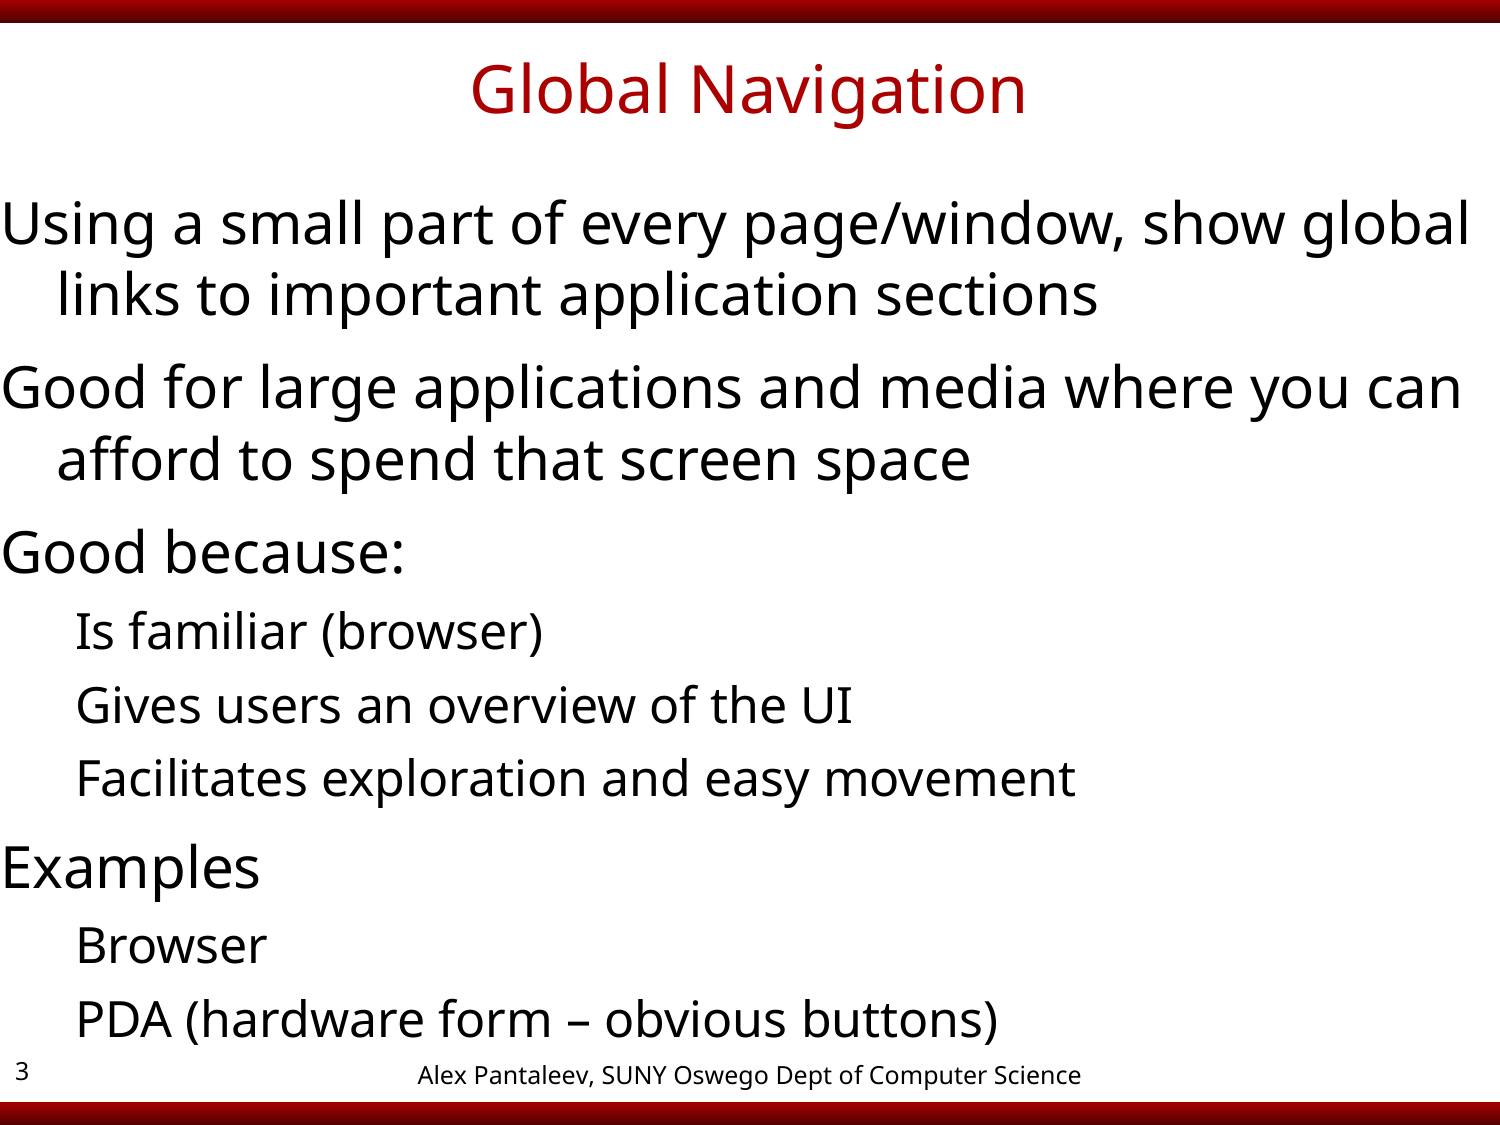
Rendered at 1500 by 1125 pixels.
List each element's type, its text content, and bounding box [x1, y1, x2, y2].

list Using a small part of every page/window, show global links to important application sections Good for large applications and media where you can afford to spend that screen space Good because: Is familiar (browser) Gives users an overview of the UI Facilitates exploration and easy movement Examples Browser PDA (hardware form – obvious buttons) [0, 187, 1476, 1063]
title Global Navigation [0, 24, 1500, 150]
